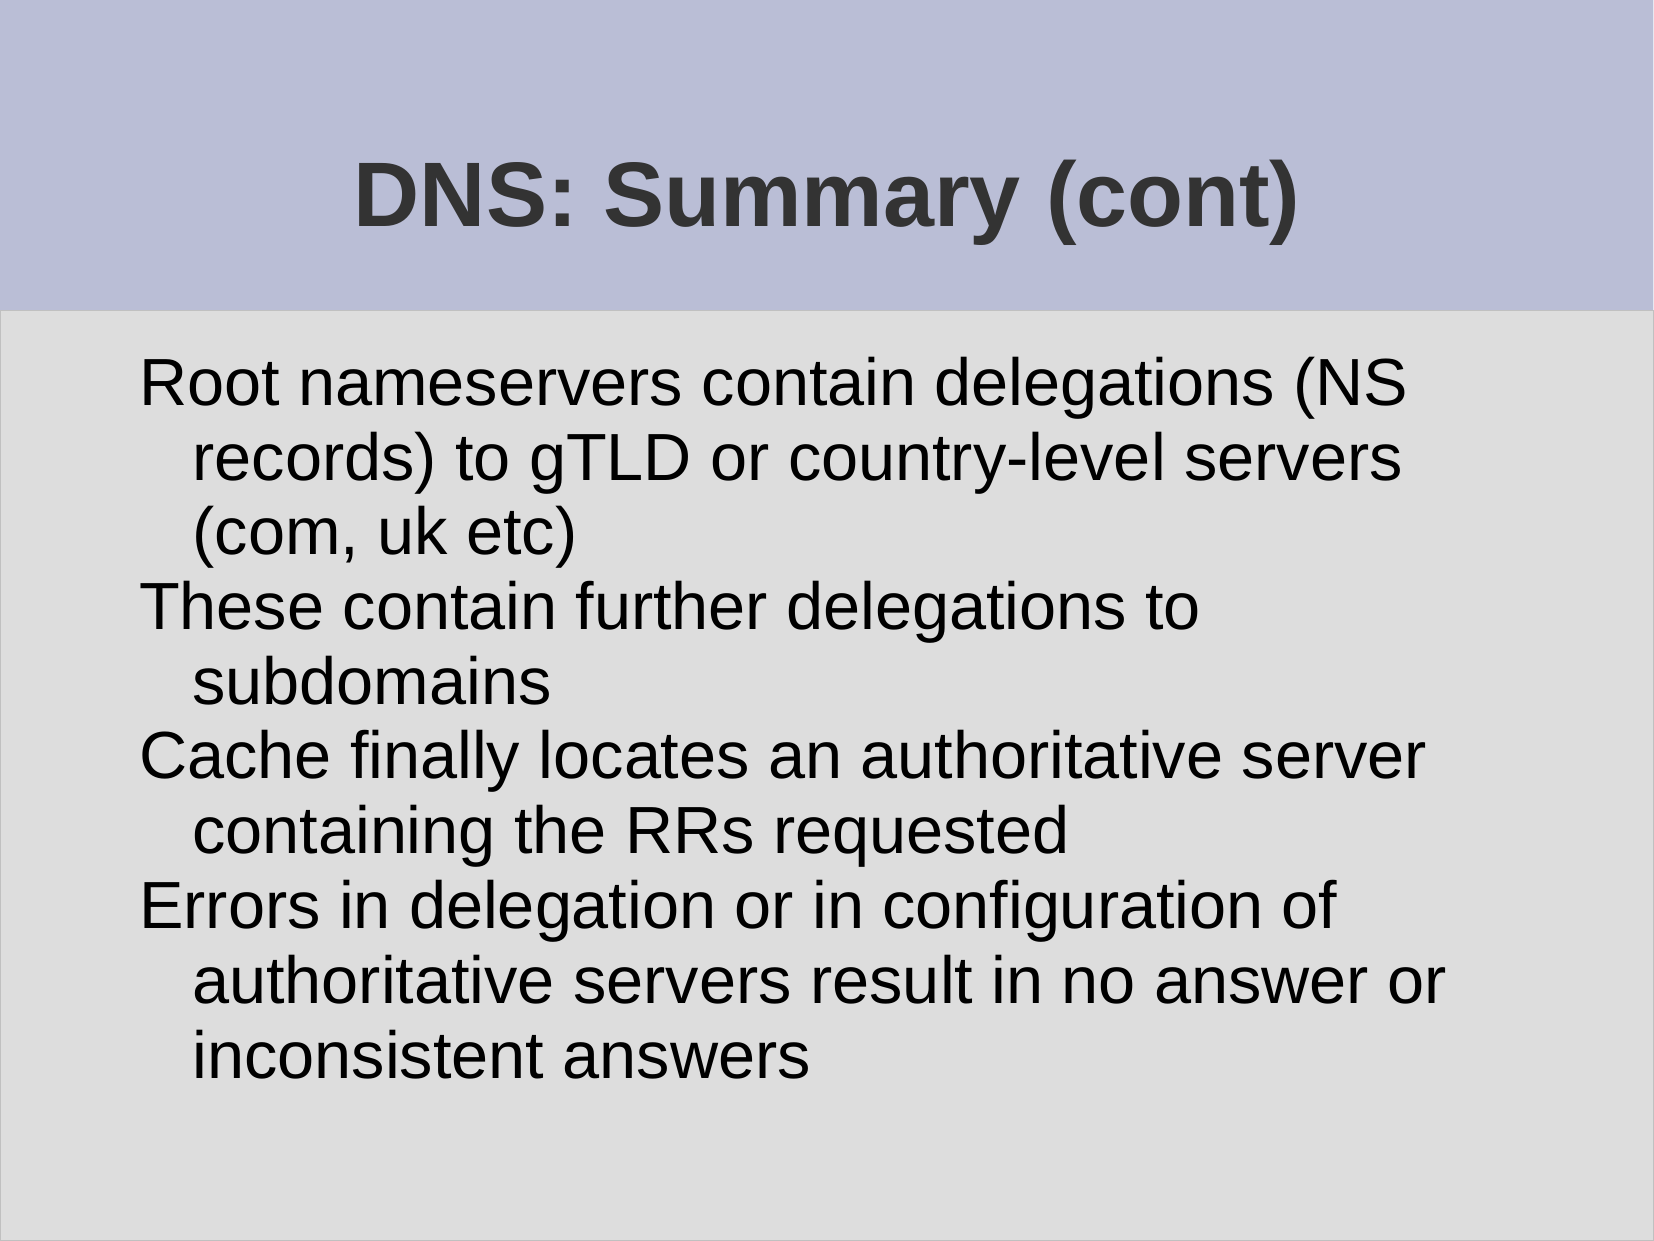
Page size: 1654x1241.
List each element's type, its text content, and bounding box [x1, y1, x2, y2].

title DNS: Summary (cont) [121, 91, 1534, 299]
list Root nameservers contain delegations (NS records) to gTLD or country-level servers (com, uk etc) These contain further delegations to subdomains Cache finally locates an authoritative server containing the RRs requested Errors in delegation or in configuration of authoritative servers result in no answer or inconsistent answers [121, 344, 1534, 1127]
